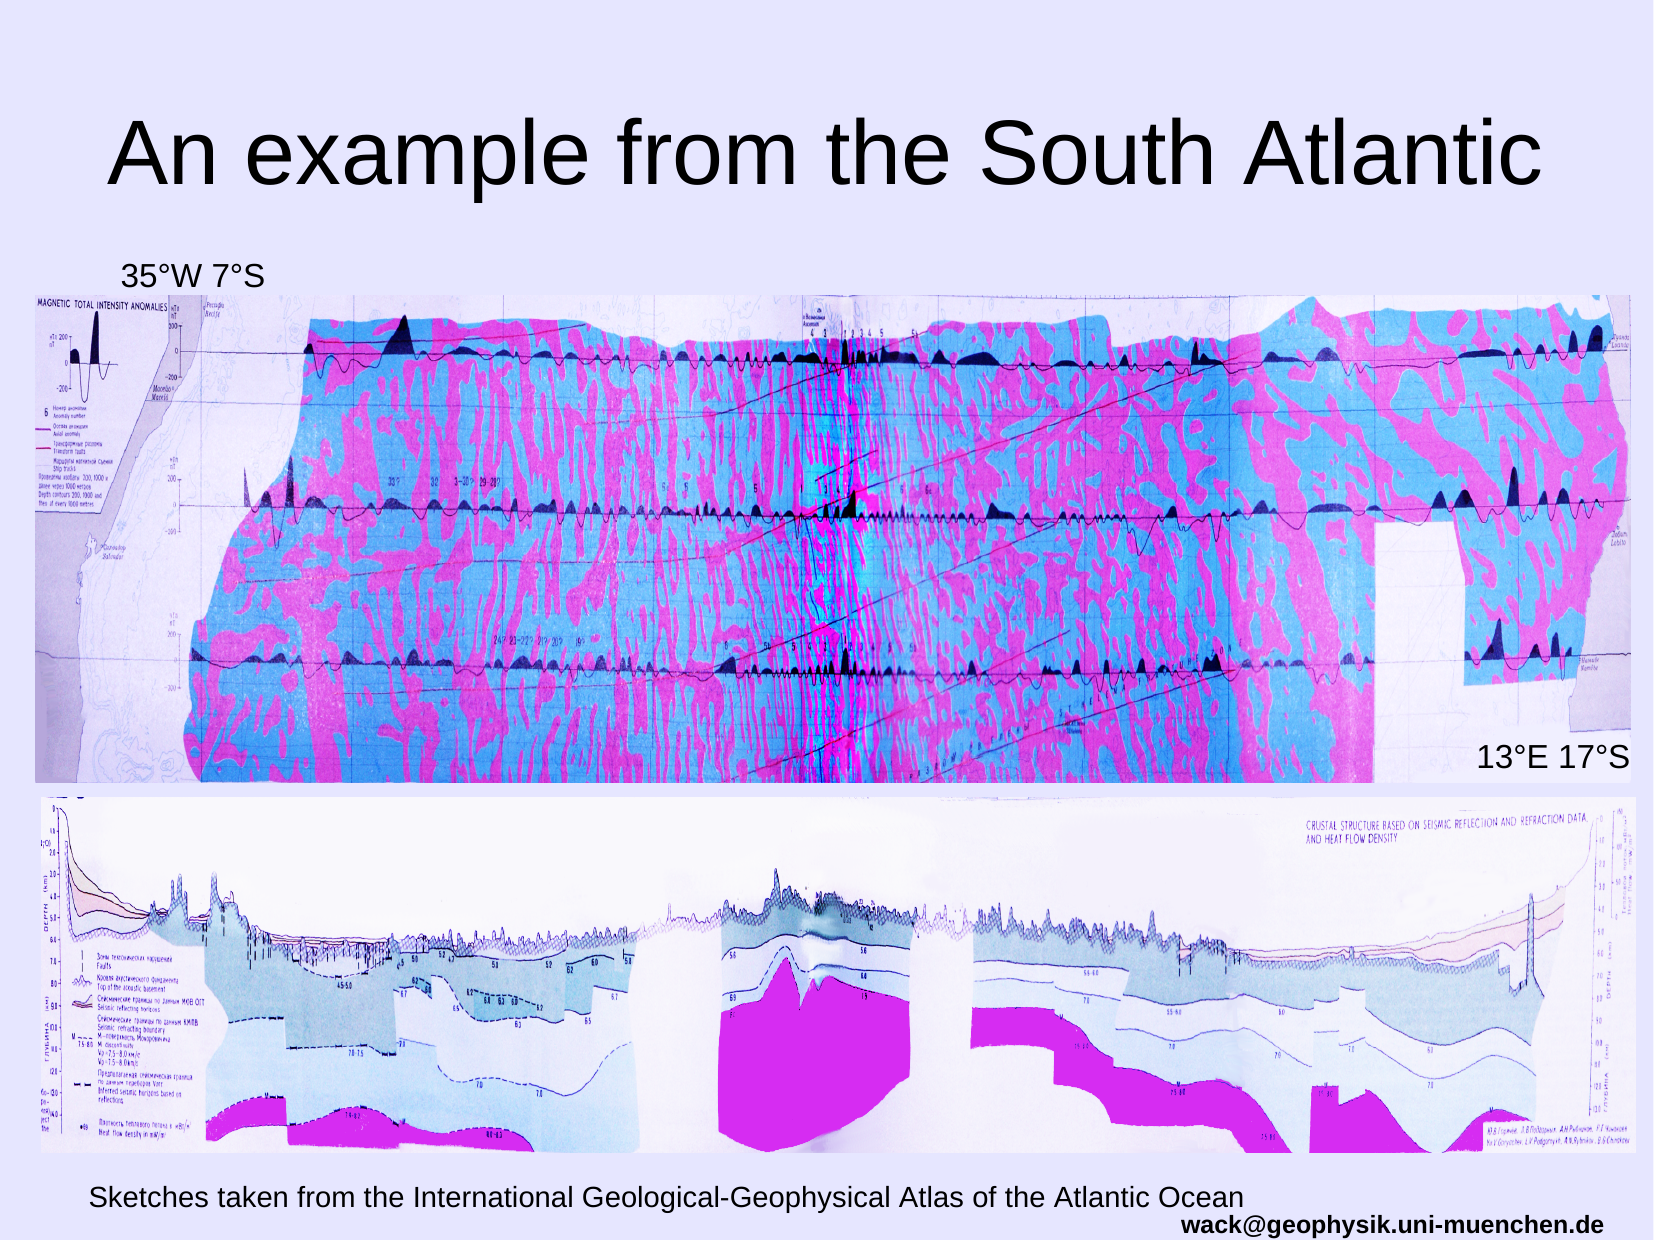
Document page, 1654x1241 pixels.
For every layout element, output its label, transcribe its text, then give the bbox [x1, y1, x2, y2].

text_box Sketches taken from the International Geological-Geophysical Atlas of the Atlantic Ocean [88, 1181, 1246, 1214]
text_box 35°W 7°S [120, 257, 266, 296]
picture [41, 797, 1636, 1153]
title An example from the South Atlantic [82, 49, 1571, 257]
picture [35, 295, 1631, 784]
text_box 13°E 17°S [1476, 738, 1631, 776]
